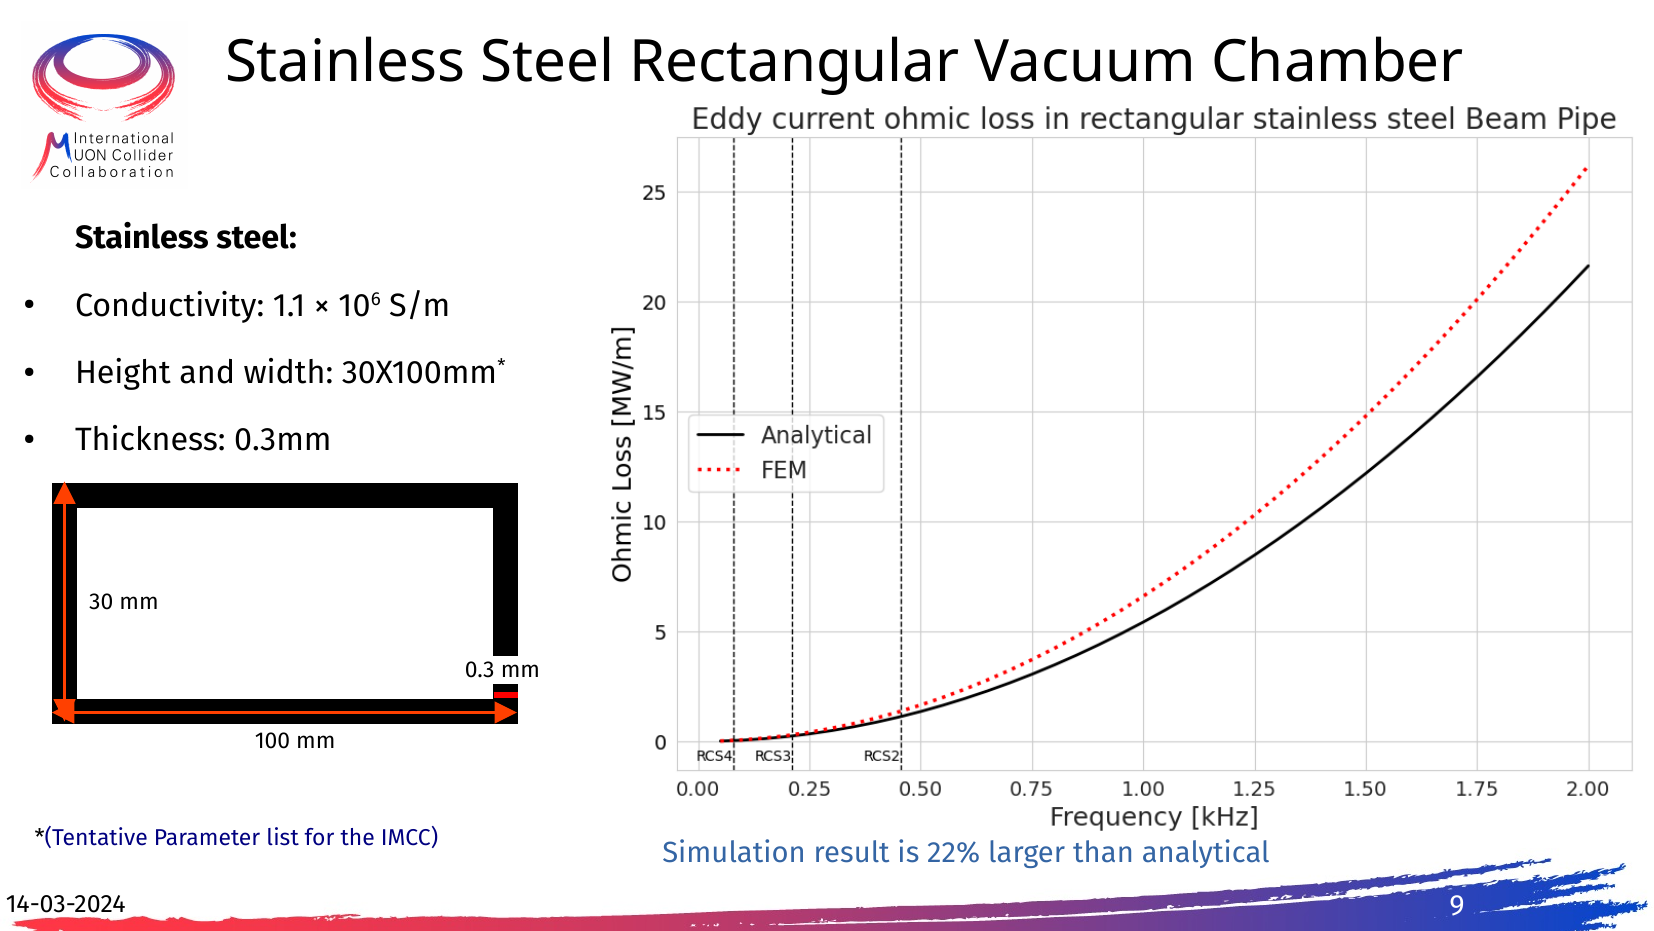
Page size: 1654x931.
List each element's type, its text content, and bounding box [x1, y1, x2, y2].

text_box 100 mm [240, 720, 376, 789]
picture [21, 21, 188, 151]
picture [0, 848, 1654, 931]
title Stainless Steel Rectangular Vacuum Chamber [225, 19, 1571, 181]
text_box 0.3 mm [450, 648, 573, 706]
picture [601, 96, 1642, 840]
text_box [66, 495, 506, 711]
text_box Simulation result is 22% larger than analytical [647, 827, 1370, 913]
text_box 30 mm [74, 580, 226, 631]
list Stainless steel: Conductivity: 1.1 × 106 S/m Height and width: 30X100mm* Thickness: 0.3mm [6, 151, 545, 460]
text_box *(Tentative Parameter list for the IMCC) [19, 816, 509, 885]
